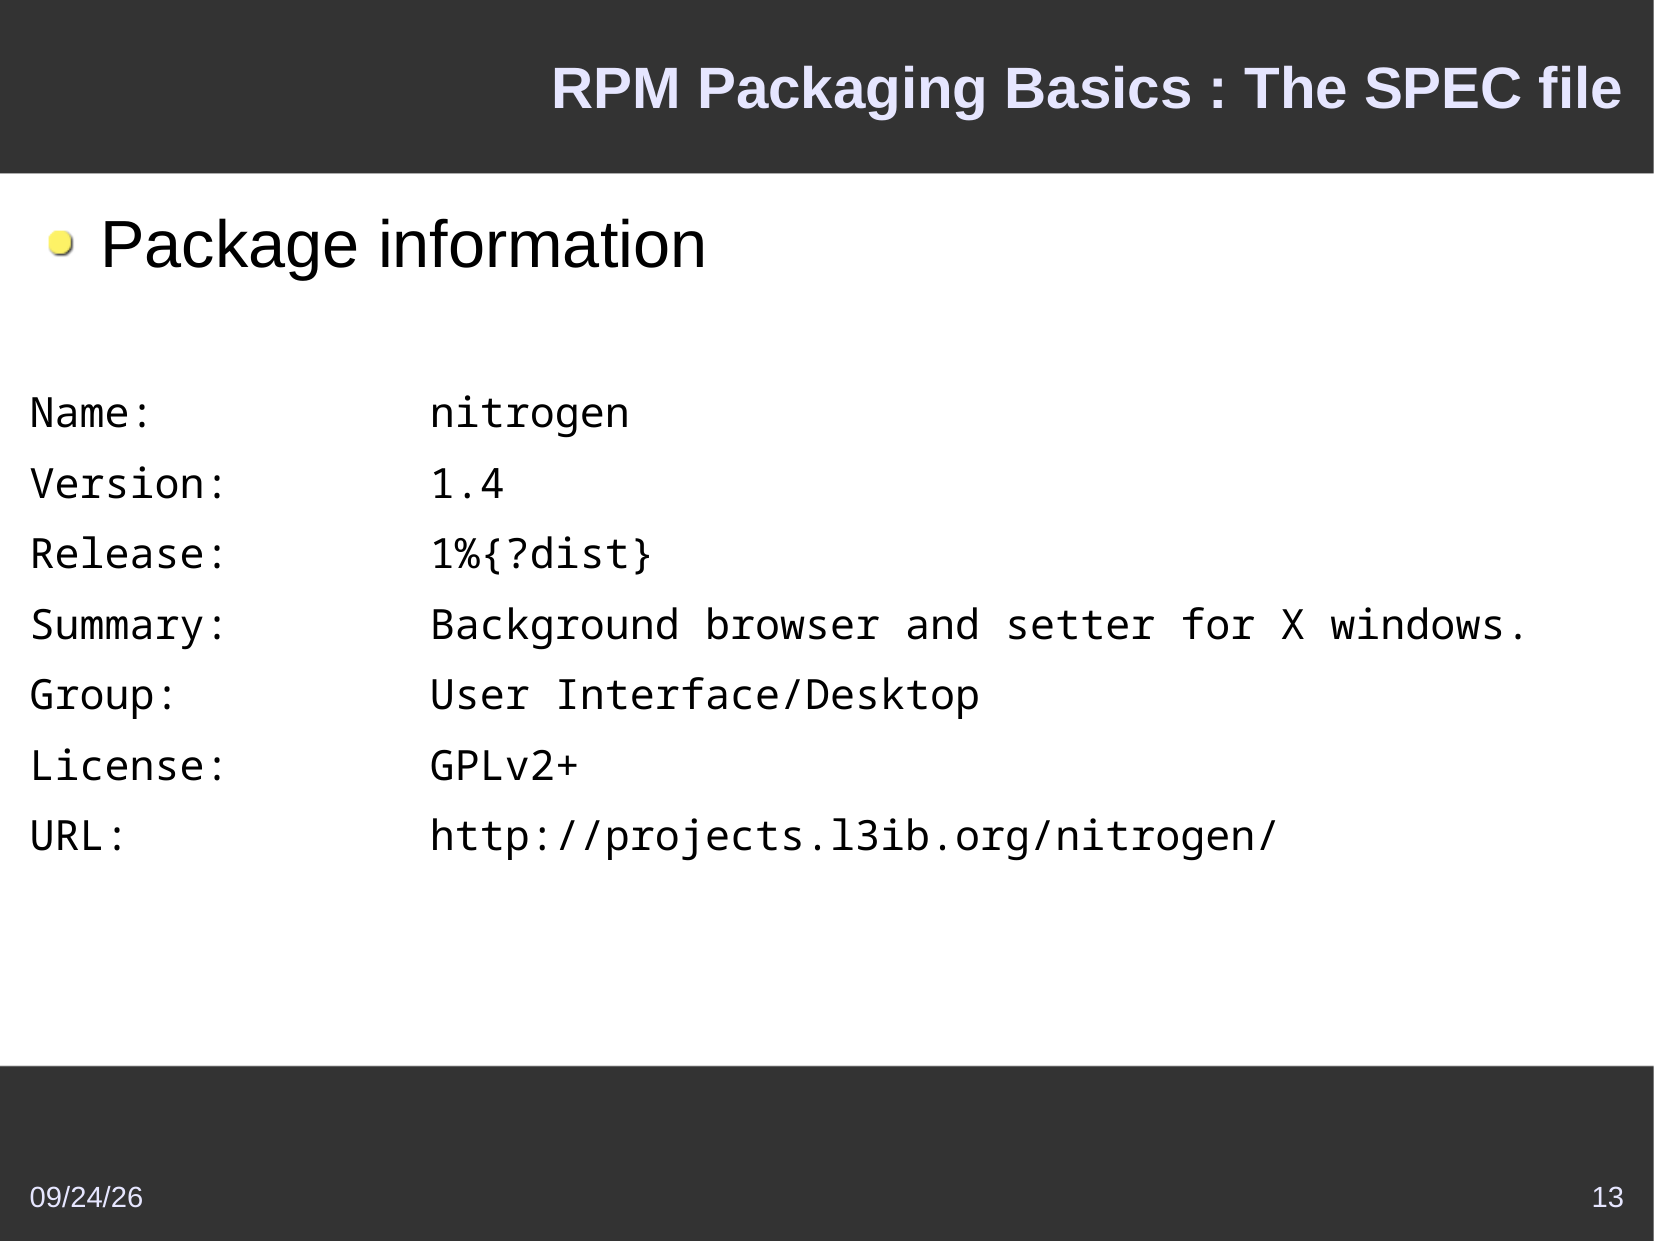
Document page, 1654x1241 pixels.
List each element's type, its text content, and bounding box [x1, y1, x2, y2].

picture [0, 0, 1654, 1241]
list Package information Name: nitrogen Version: 1.4 Release: 1%{?dist} Summary: Background browser and setter for X windows. Group: User Interface/Desktop License: GPLv2+ URL: http://projects.l3ib.org/nitrogen/ [29, 206, 1625, 1019]
title RPM Packaging Basics : The SPEC file [29, 36, 1625, 141]
